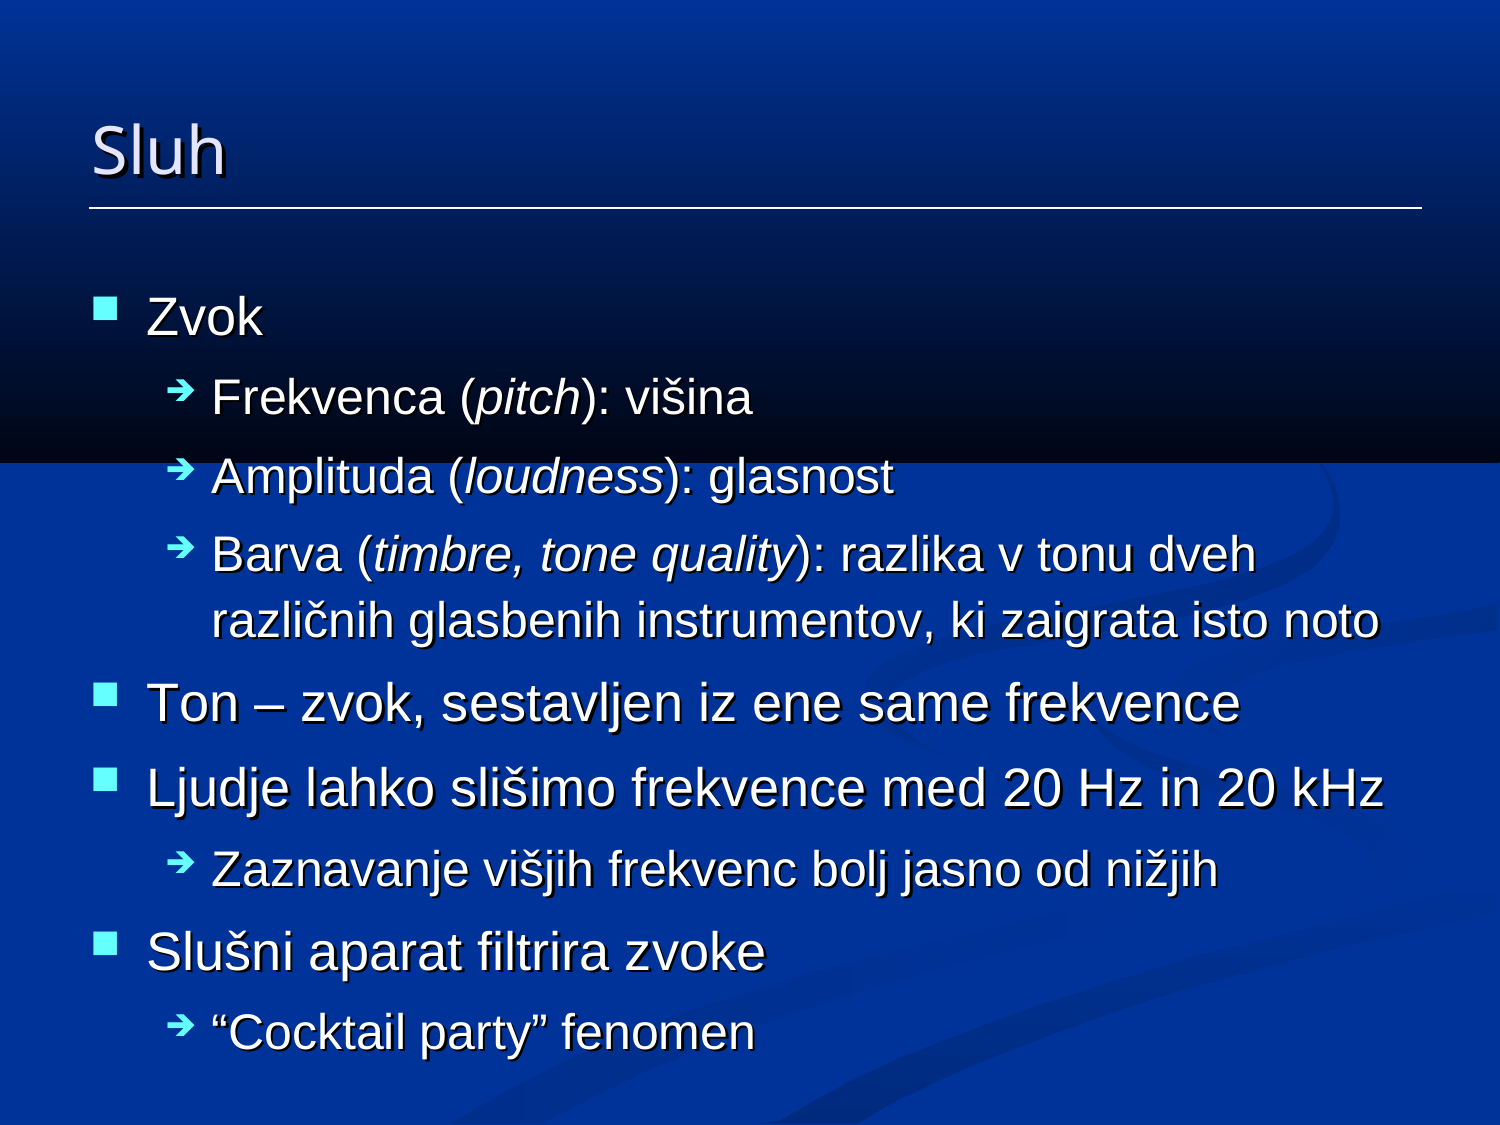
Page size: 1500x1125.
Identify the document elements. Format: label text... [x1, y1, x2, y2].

text_box Sluh [76, 54, 1352, 242]
list Zvok Frekvenca (pitch): višina Amplituda (loudness): glasnost Barva (timbre, tone quality): razlika v tonu dveh različnih glasbenih instrumentov, ki zaigrata isto noto Ton – zvok, sestavljen iz ene same frekvence Ljudje lahko slišimo frekvence med 20 Hz in 20 kHz Zaznavanje višjih frekvenc bolj jasno od nižjih Slušni aparat filtrira zvoke “Cocktail party” fenomen [74, 267, 1459, 1071]
